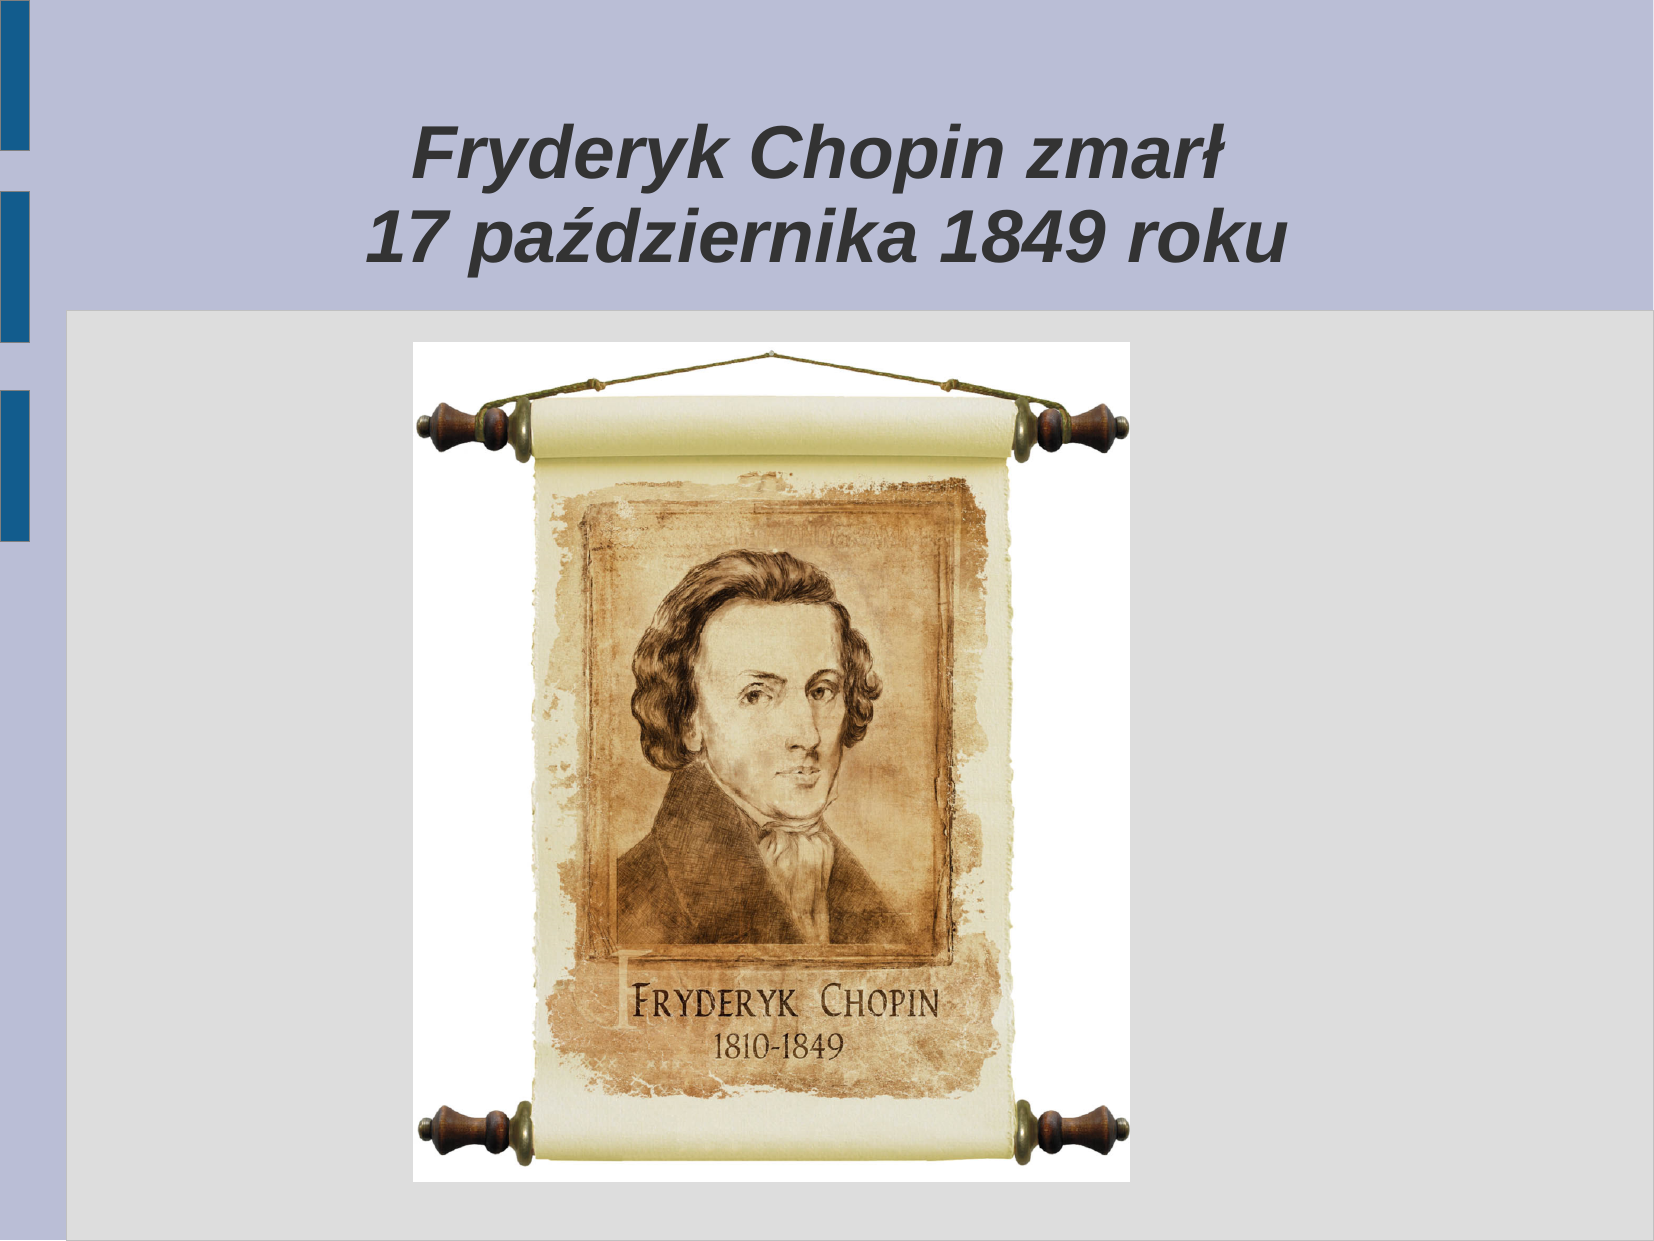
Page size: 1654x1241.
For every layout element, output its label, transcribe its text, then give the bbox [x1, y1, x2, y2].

title Fryderyk Chopin zmarł 17 października 1849 roku [121, 91, 1534, 299]
picture [413, 342, 1130, 1182]
